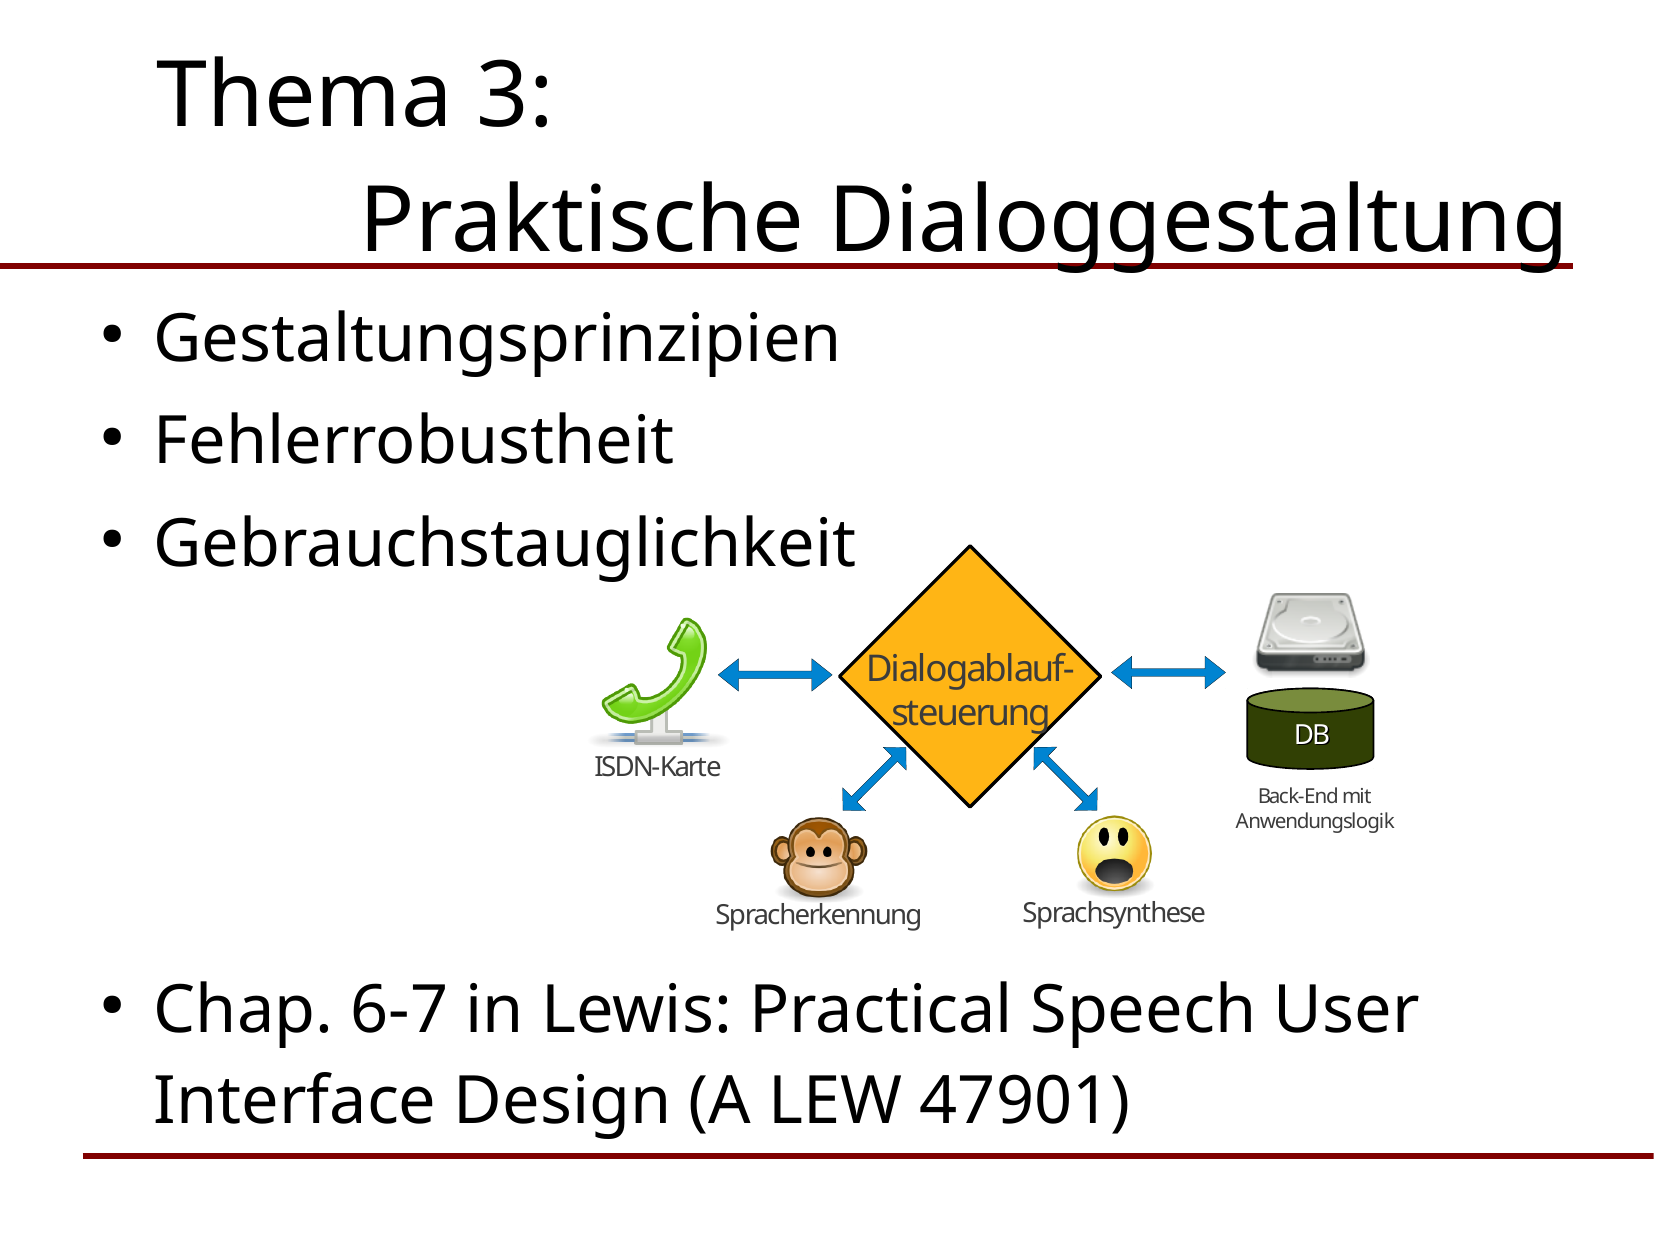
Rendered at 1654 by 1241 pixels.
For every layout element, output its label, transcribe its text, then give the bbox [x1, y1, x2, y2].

picture [586, 544, 1402, 931]
list Gestaltungsprinzipien Fehlerrobustheit Gebrauchstauglichkeit Chap. 6-7 in Lewis: Practical Speech User Interface Design (A LEW 47901) [82, 290, 1571, 1188]
title Thema 3: Praktische Dialoggestaltung [82, 42, 1571, 264]
